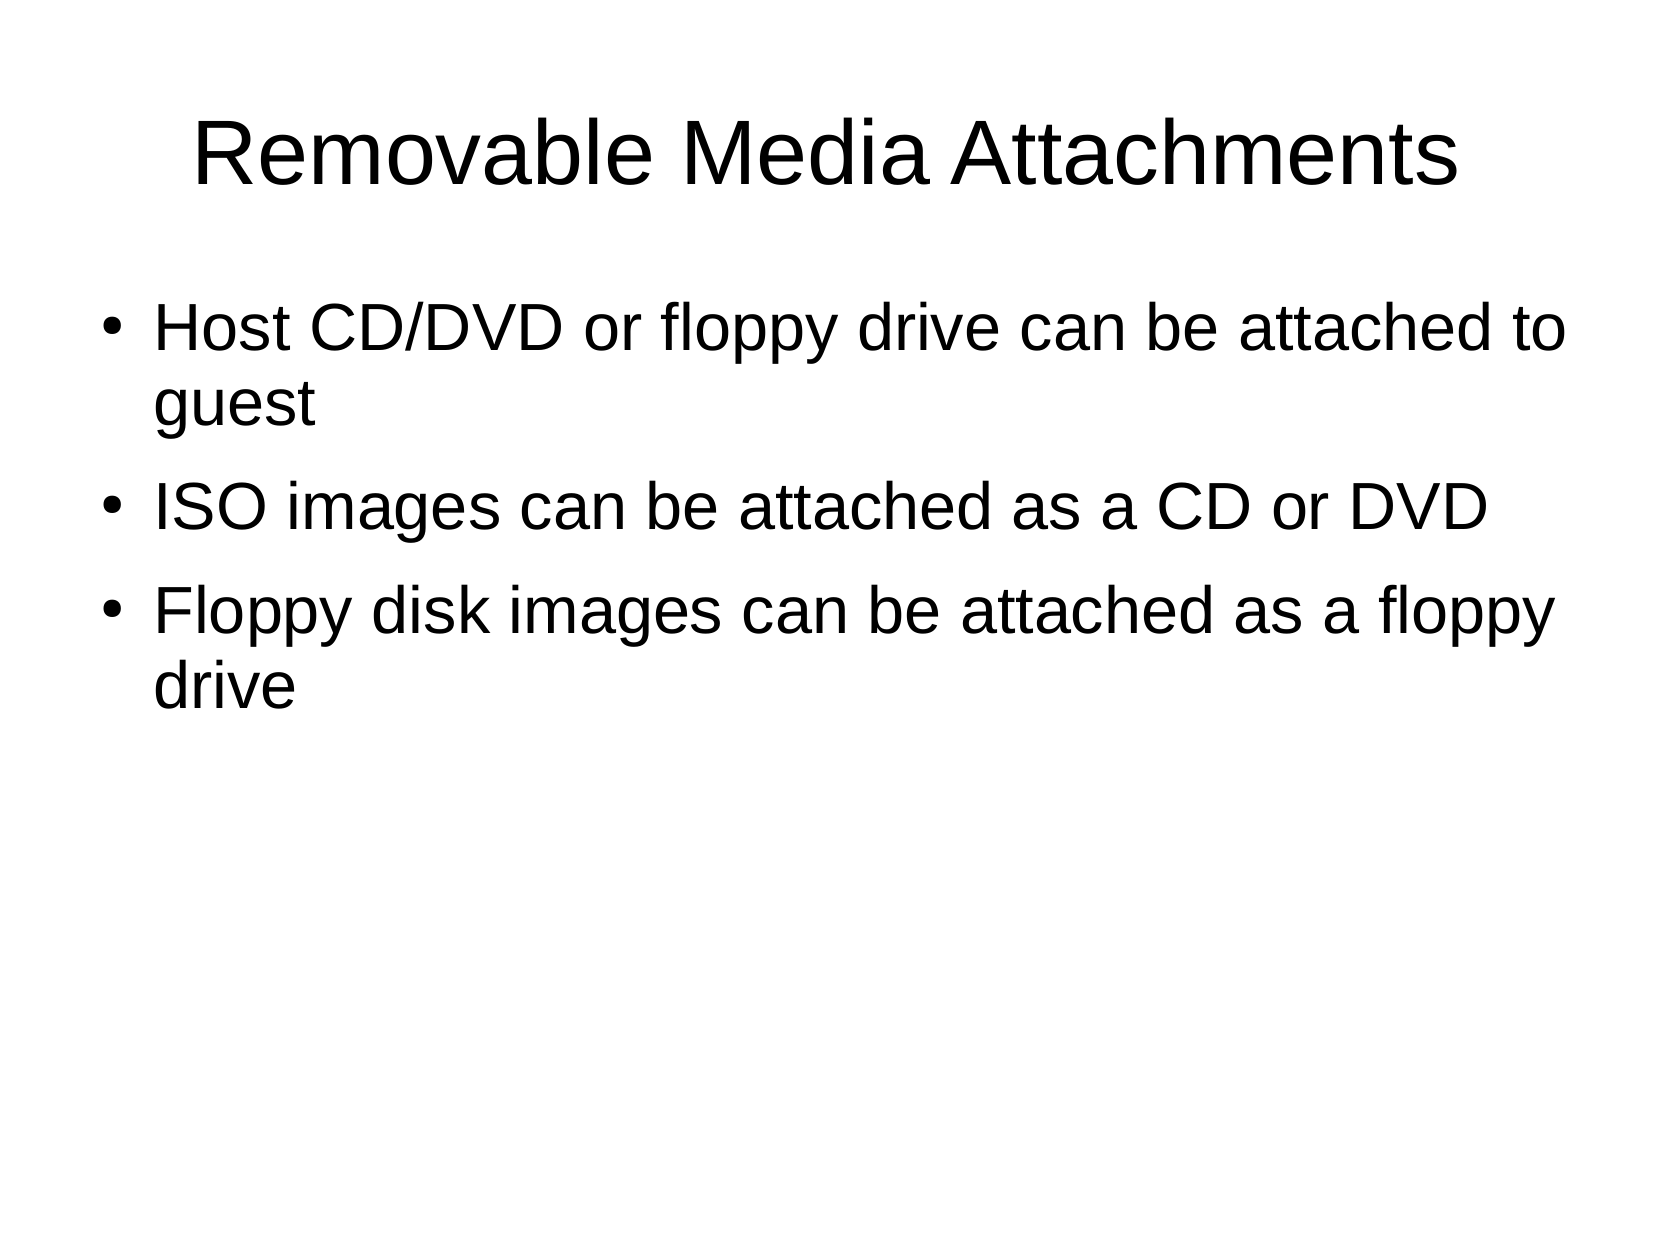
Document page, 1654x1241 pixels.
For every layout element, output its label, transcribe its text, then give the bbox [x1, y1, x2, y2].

title Removable Media Attachments [82, 56, 1571, 250]
list Host CD/DVD or floppy drive can be attached to guest ISO images can be attached as a CD or DVD Floppy disk images can be attached as a floppy drive [82, 290, 1571, 1094]
